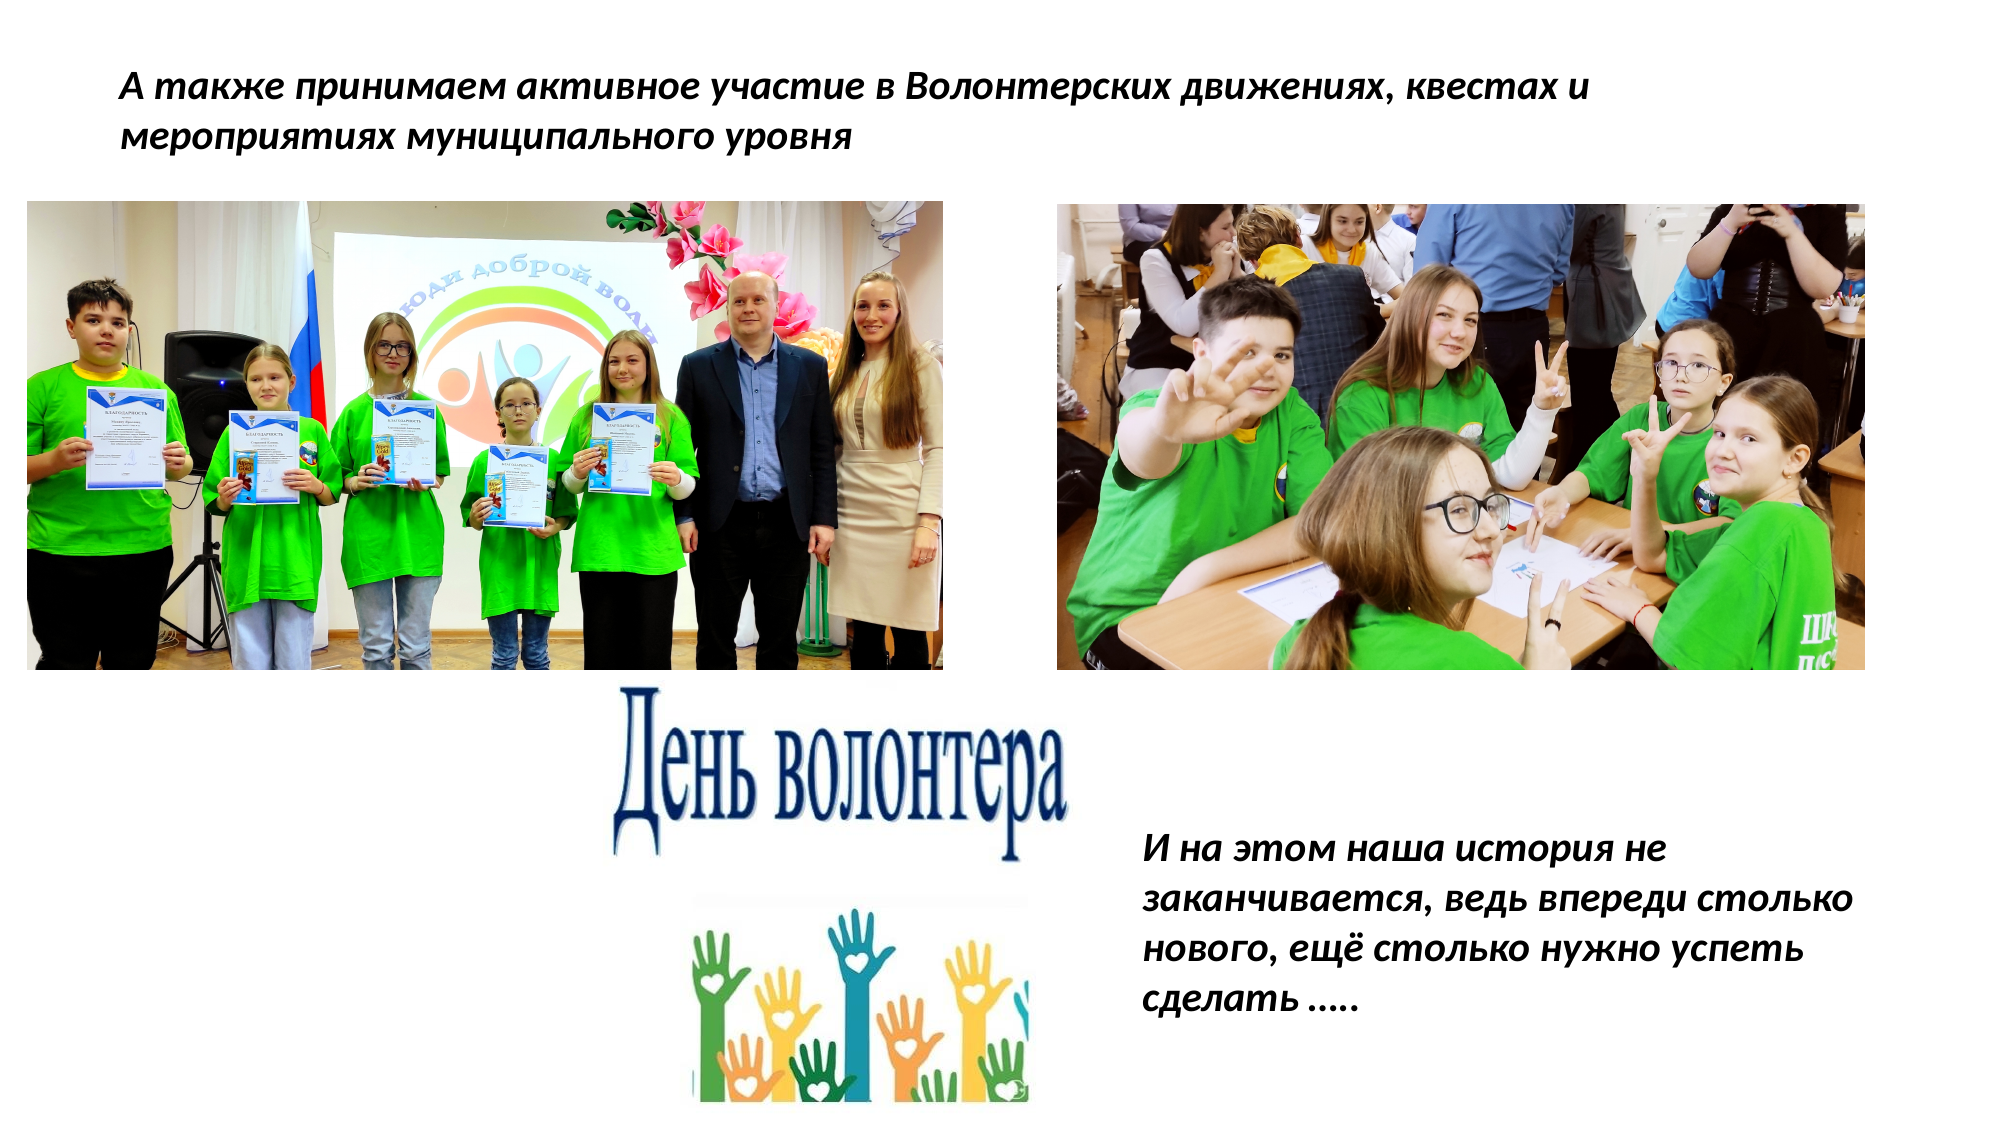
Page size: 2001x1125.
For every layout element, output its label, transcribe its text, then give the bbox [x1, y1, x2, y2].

text_box И на этом наша история не заканчивается, ведь впереди столько нового, ещё столько нужно успеть сделать ….. [1127, 812, 1935, 1030]
picture [27, 201, 943, 670]
picture [1057, 204, 1865, 671]
text_box А также принимаем активное участие в Волонтерских движениях, квестах и мероприятиях муниципального уровня [104, 50, 1785, 167]
picture [587, 680, 1099, 1125]
